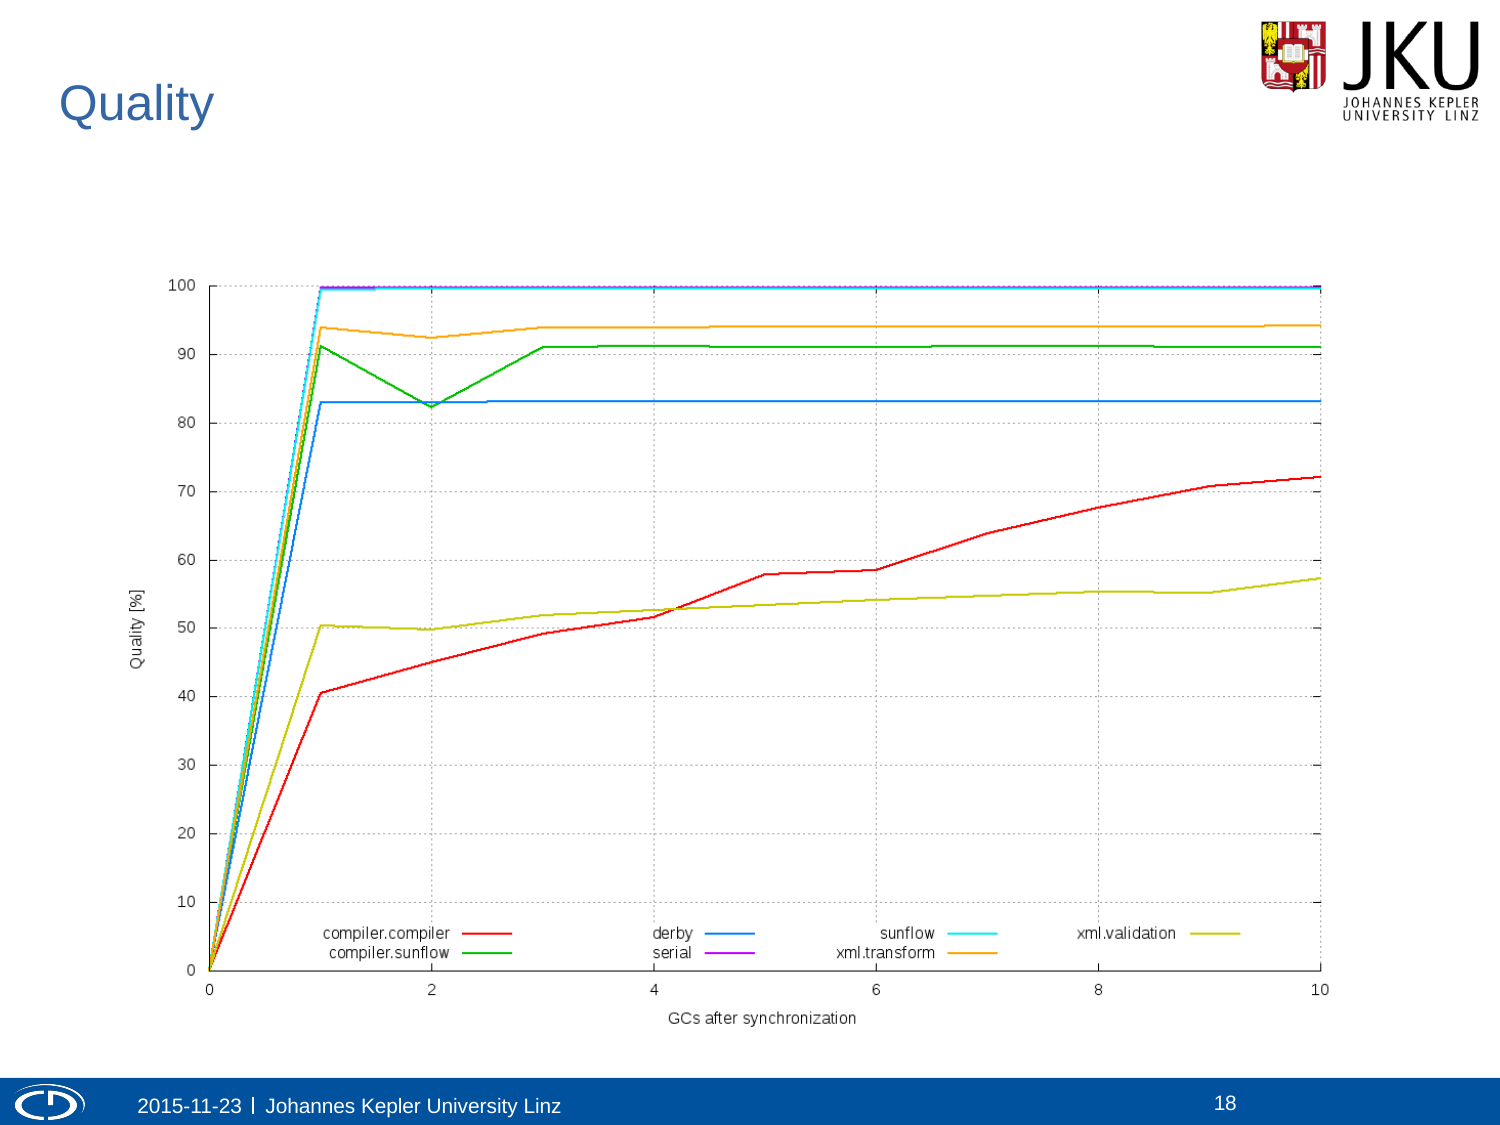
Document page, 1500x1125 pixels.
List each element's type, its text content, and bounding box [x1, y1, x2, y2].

picture [1249, 7, 1495, 129]
title Quality [58, 58, 1004, 148]
picture [123, 265, 1352, 1033]
picture [11, 1077, 88, 1125]
